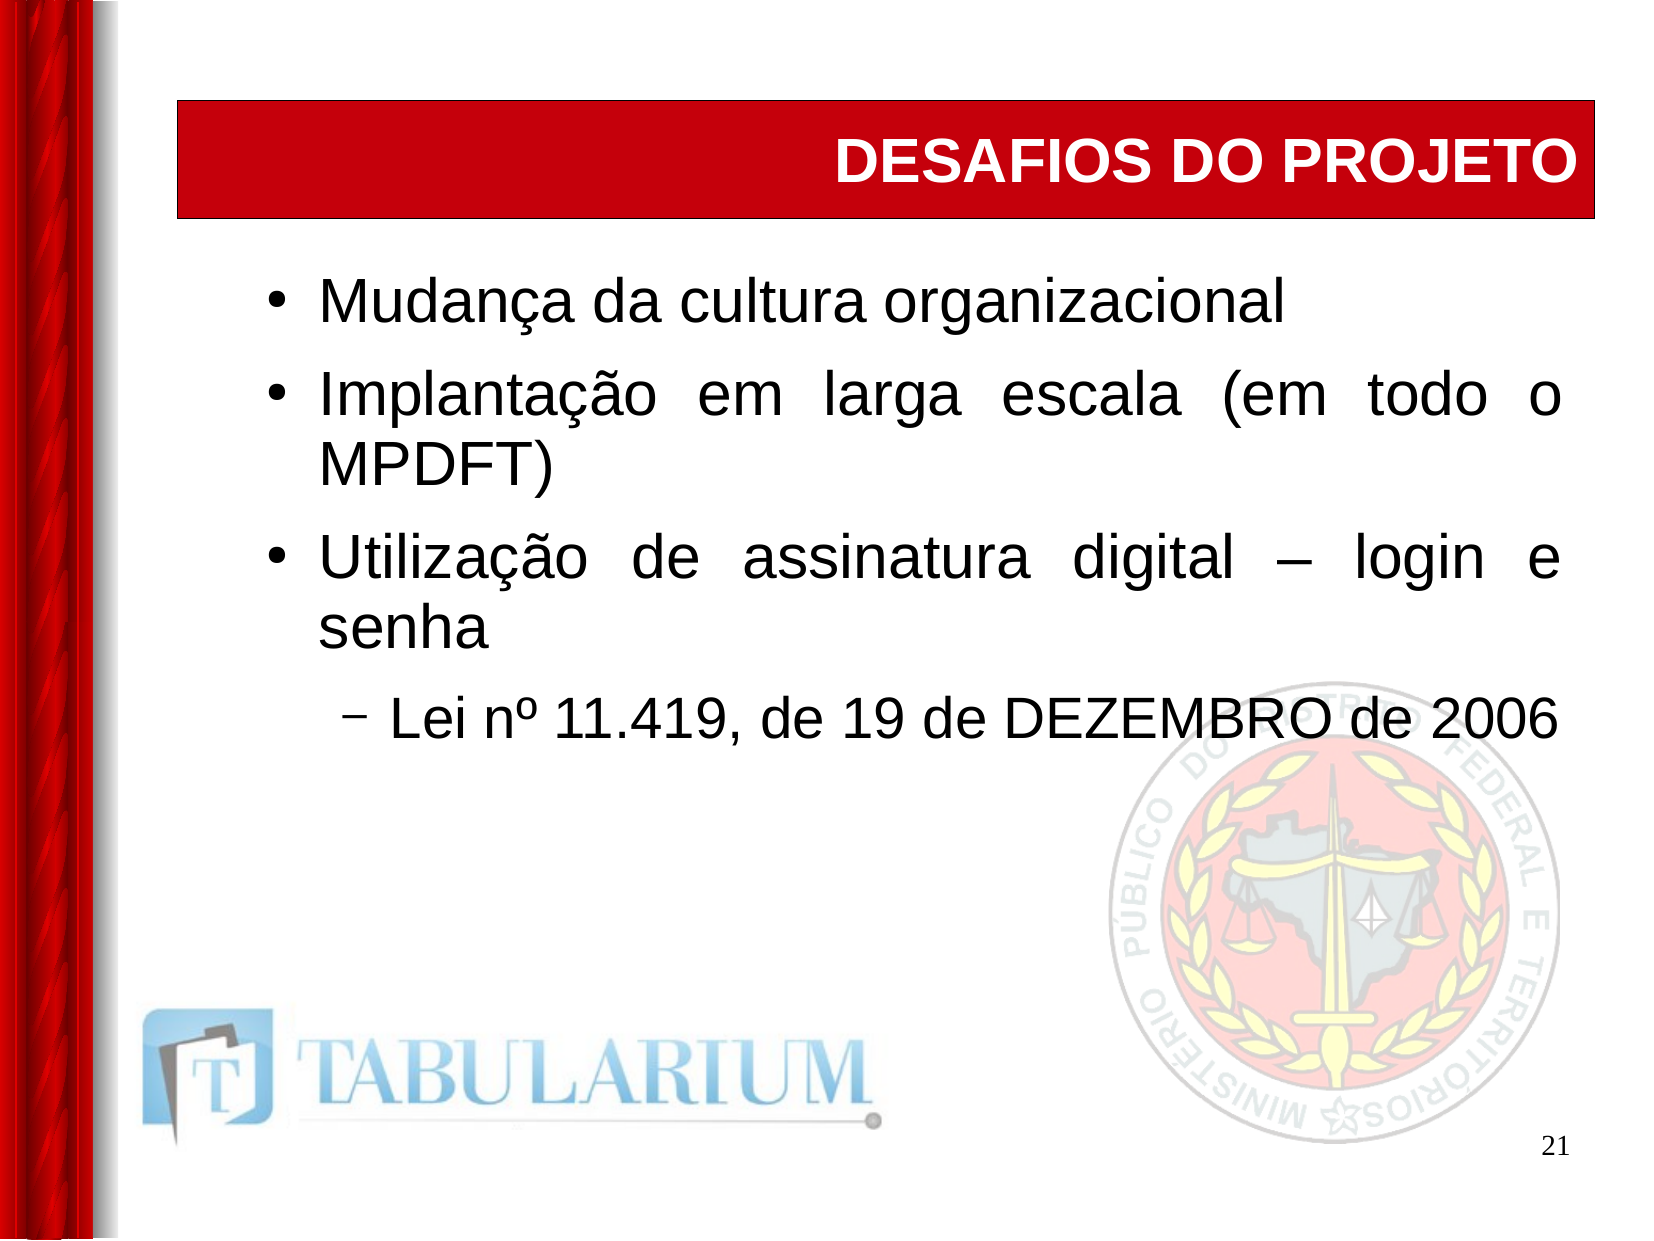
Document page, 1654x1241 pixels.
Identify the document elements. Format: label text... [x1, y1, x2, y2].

text_box DESAFIOS DO PROJETO [206, 118, 1595, 205]
list Mudança da cultura organizacional Implantação em larga escala (em todo o MPDFT) Utilização de assinatura digital – login e senha Lei nº 11.419, de 19 de DEZEMBRO de 2006 [177, 265, 1565, 1152]
